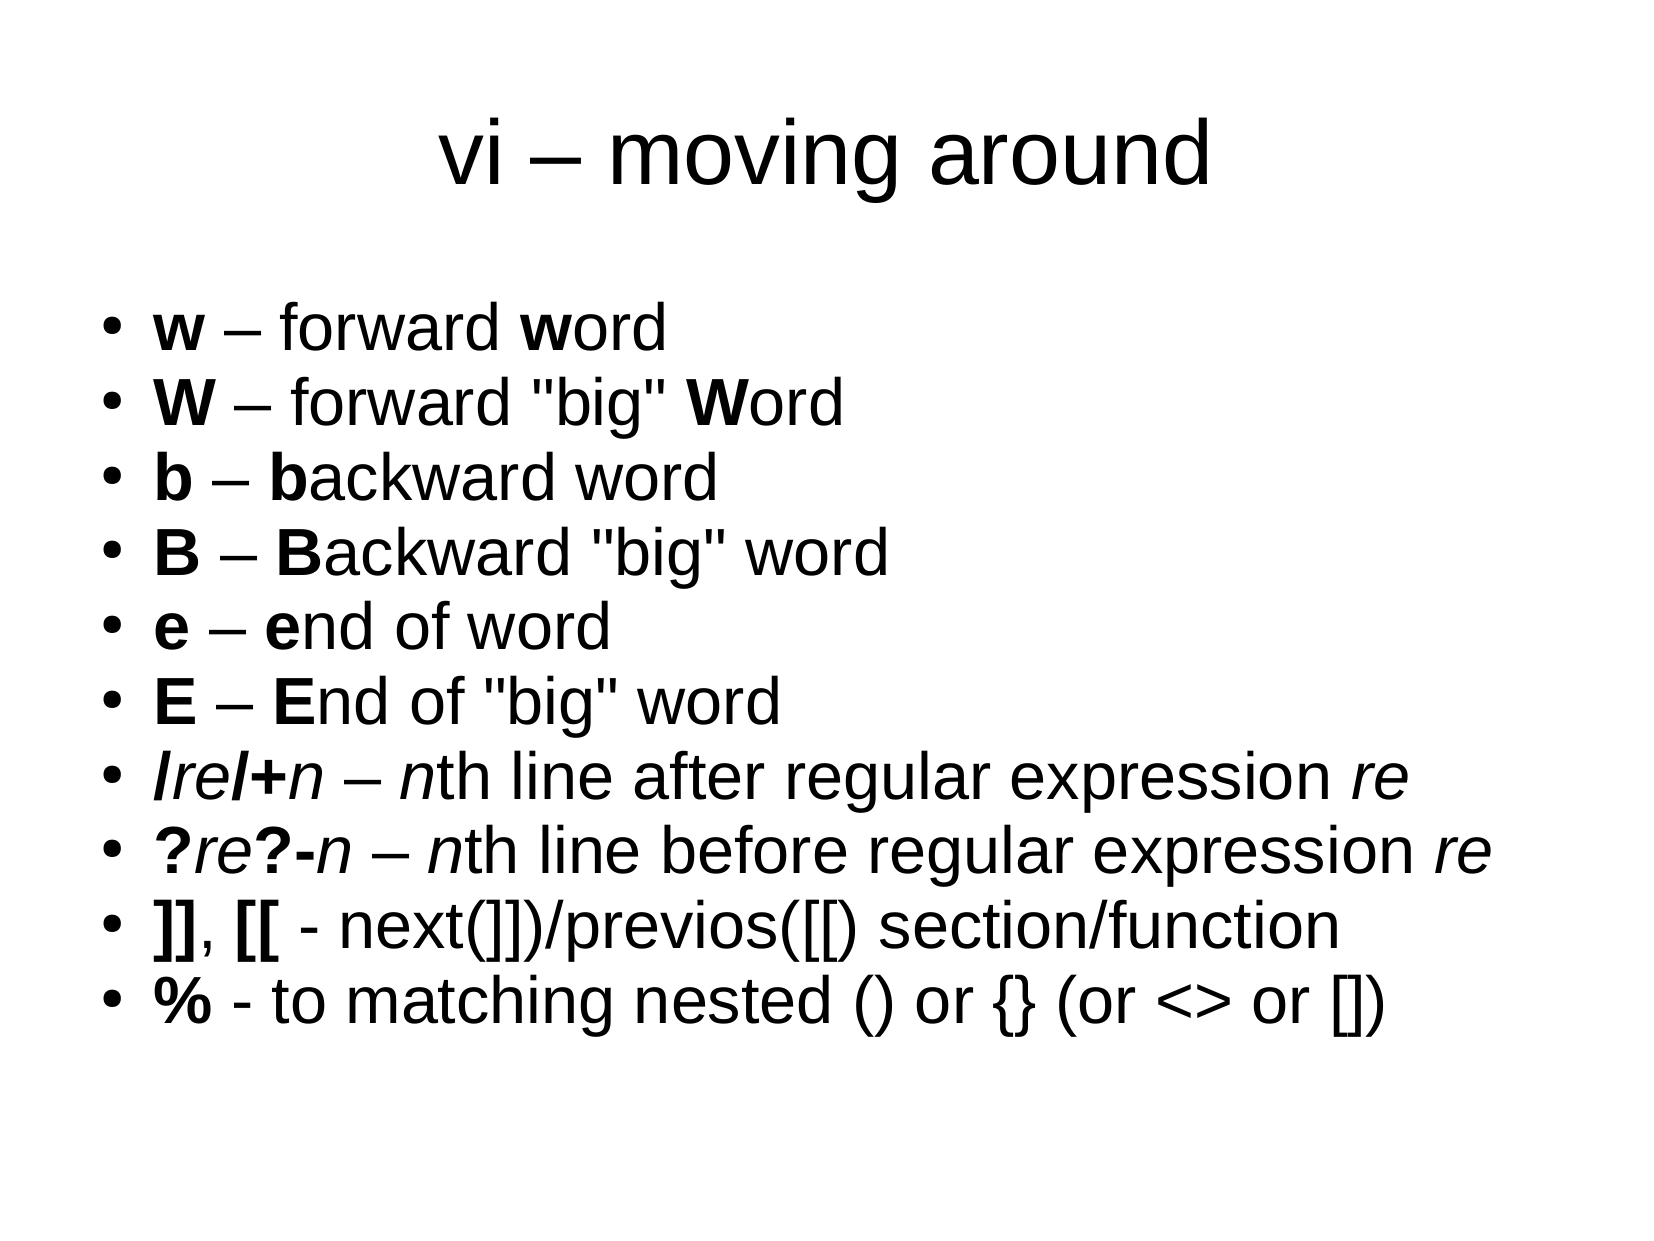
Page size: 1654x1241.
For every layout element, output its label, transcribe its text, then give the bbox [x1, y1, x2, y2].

title vi – moving around [82, 56, 1571, 250]
list w – forward word W – forward "big" Word b – backward word B – Backward "big" word e – end of word E – End of "big" word /re/+n – nth line after regular expression re ?re?-n – nth line before regular expression re ]], [[ - next(]])/previos([[) section/function % - to matching nested () or {} (or <> or []) [82, 290, 1571, 1094]
